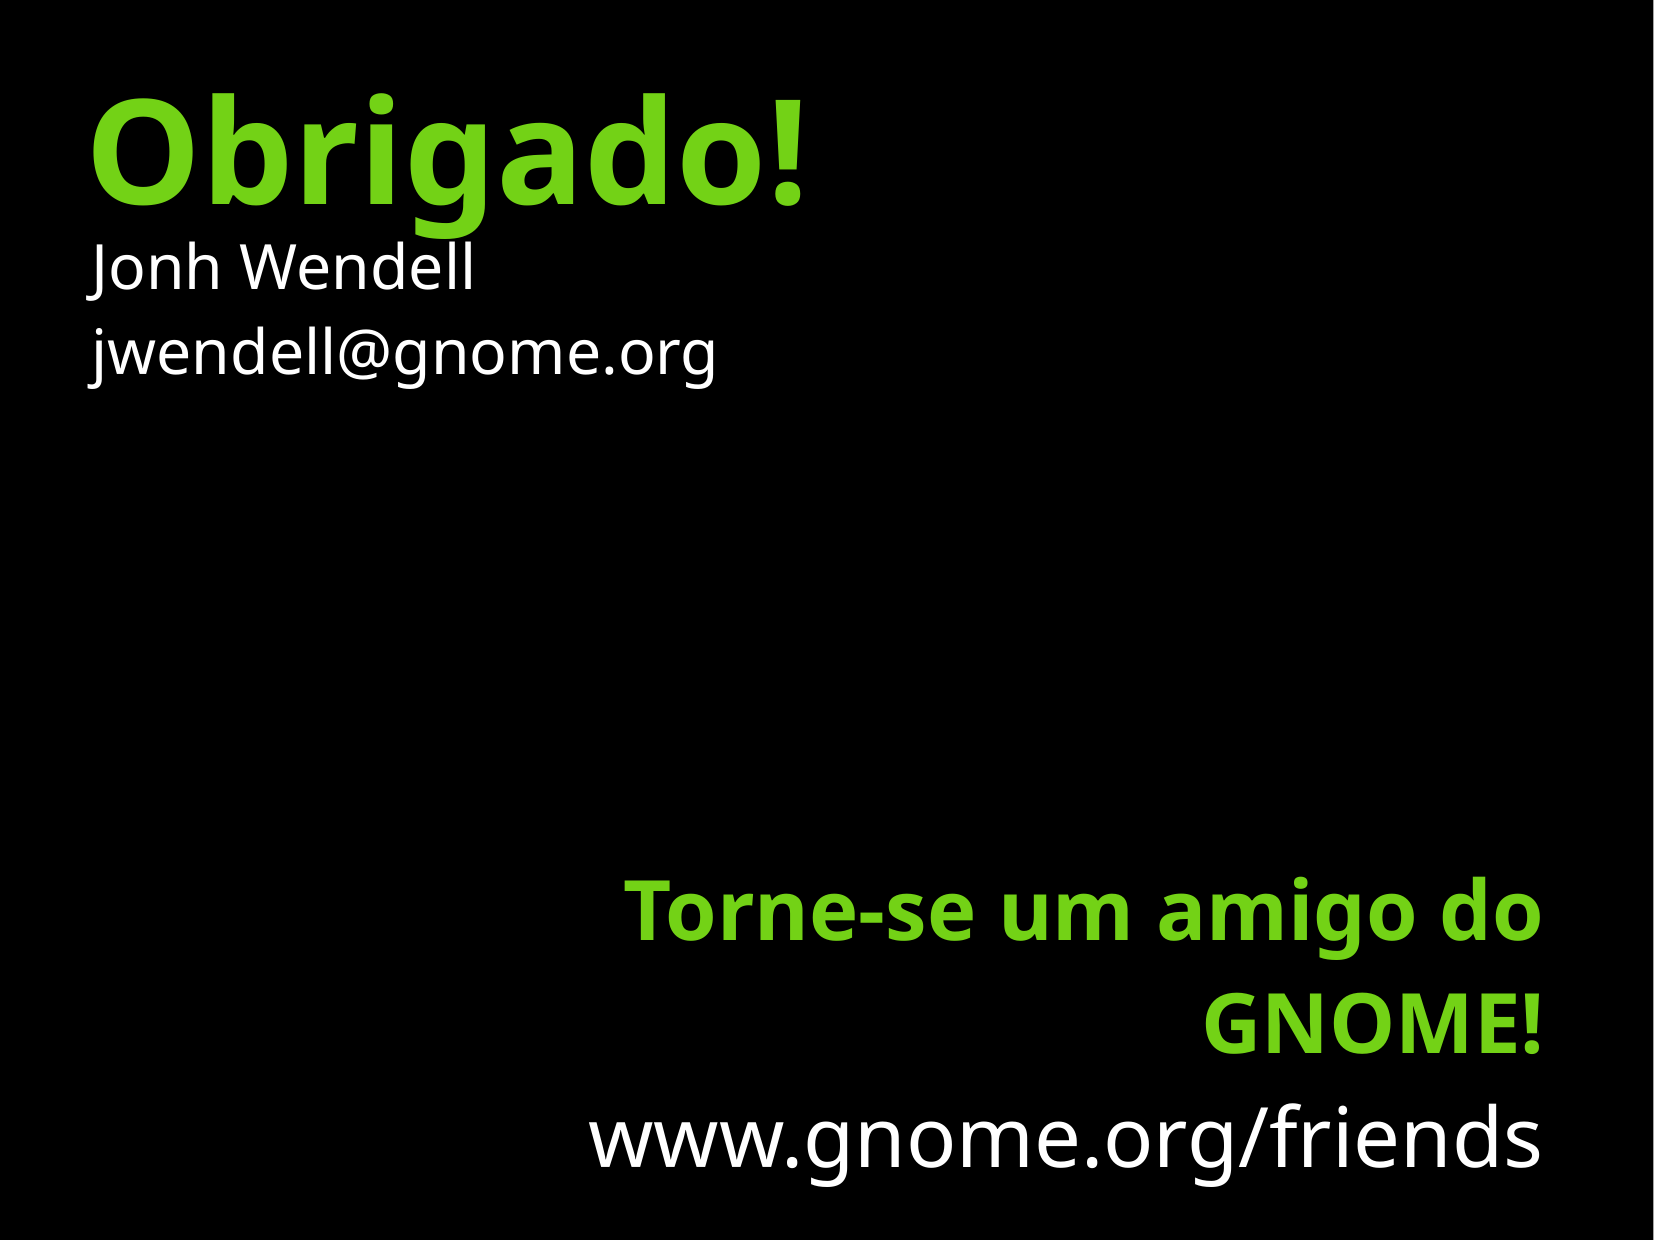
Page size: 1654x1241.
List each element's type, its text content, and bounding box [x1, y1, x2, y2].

text_box Obrigado! [70, 53, 945, 243]
text_box Jonh Wendell jwendell@gnome.org [76, 224, 1199, 390]
text_box Torne-se um amigo do GNOME! www.gnome.org/friends [291, 874, 1560, 1170]
